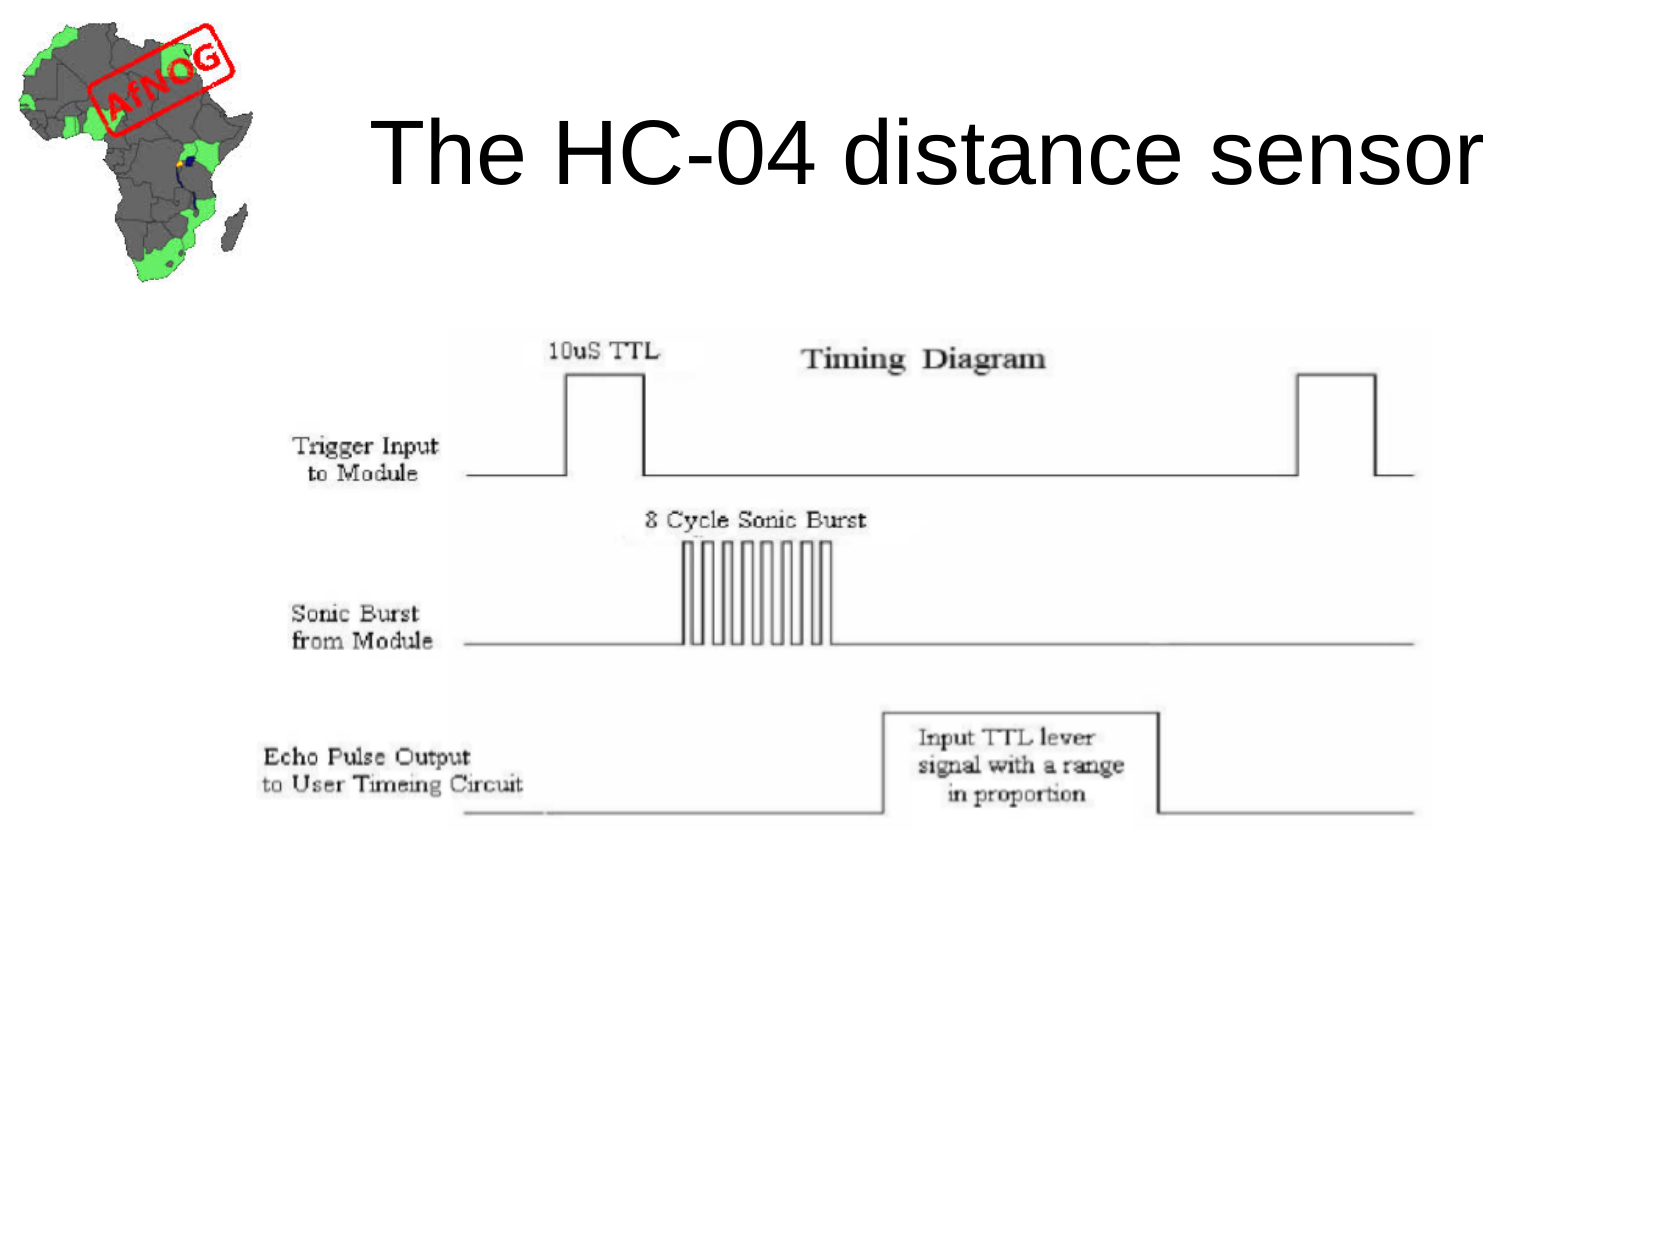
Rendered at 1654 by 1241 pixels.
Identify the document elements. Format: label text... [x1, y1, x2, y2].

picture [194, 320, 1484, 930]
title The HC-04 distance sensor [285, 49, 1571, 257]
picture [9, 0, 259, 291]
